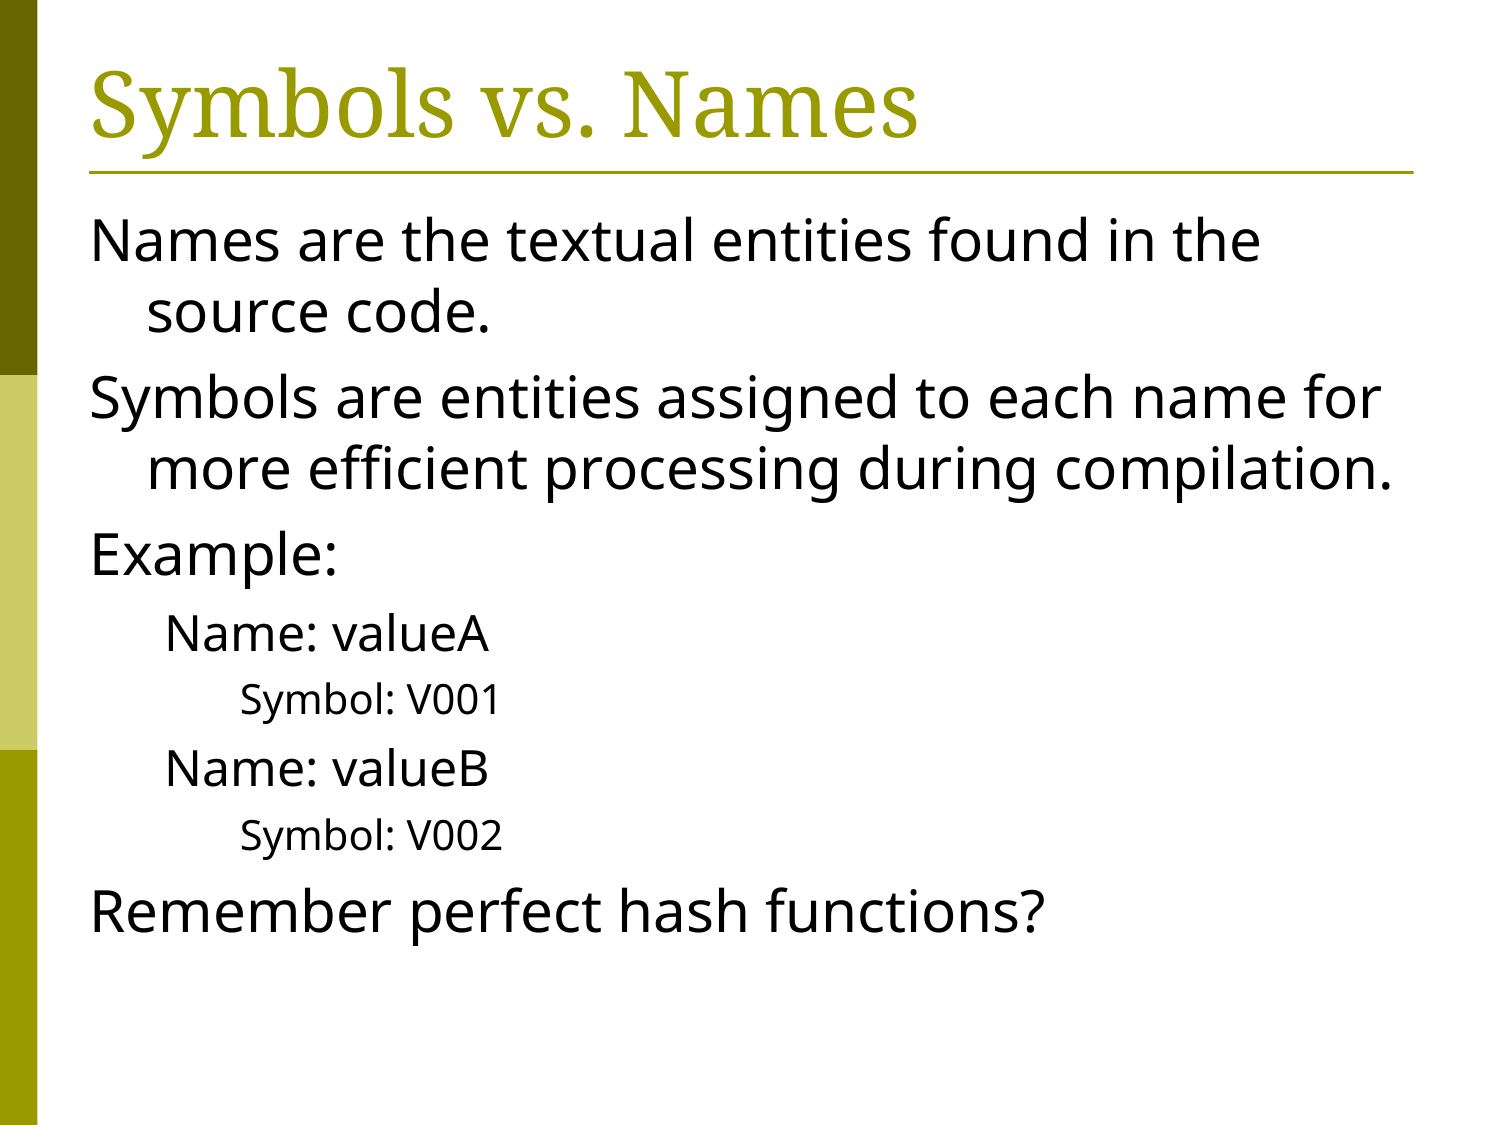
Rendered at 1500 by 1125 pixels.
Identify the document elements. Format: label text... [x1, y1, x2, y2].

list Names are the textual entities found in the source code. Symbols are entities assigned to each name for more efficient processing during compilation. Example: Name: valueA Symbol: V001 Name: valueB Symbol: V002 Remember perfect hash functions? [75, 196, 1426, 1006]
title Symbols vs. Names [75, 45, 1426, 173]
